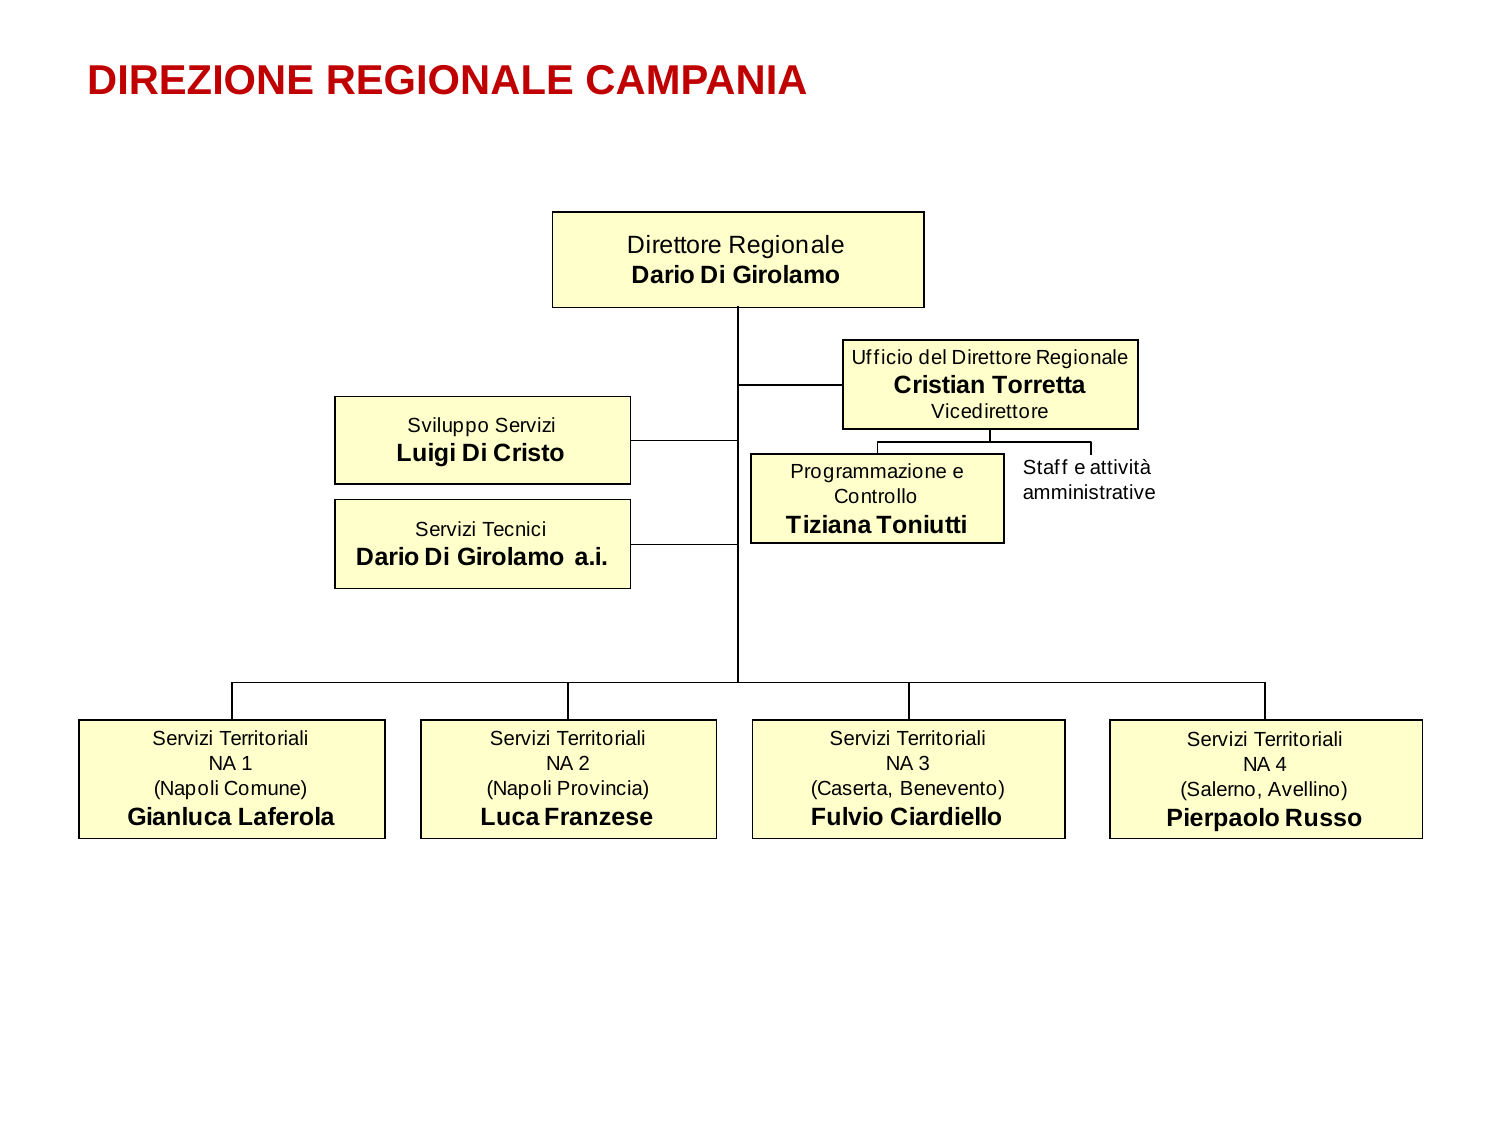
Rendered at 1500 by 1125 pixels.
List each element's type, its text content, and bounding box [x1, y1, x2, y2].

title DIREZIONE REGIONALE CAMPANIA [72, 45, 1462, 128]
picture [76, 209, 1424, 840]
